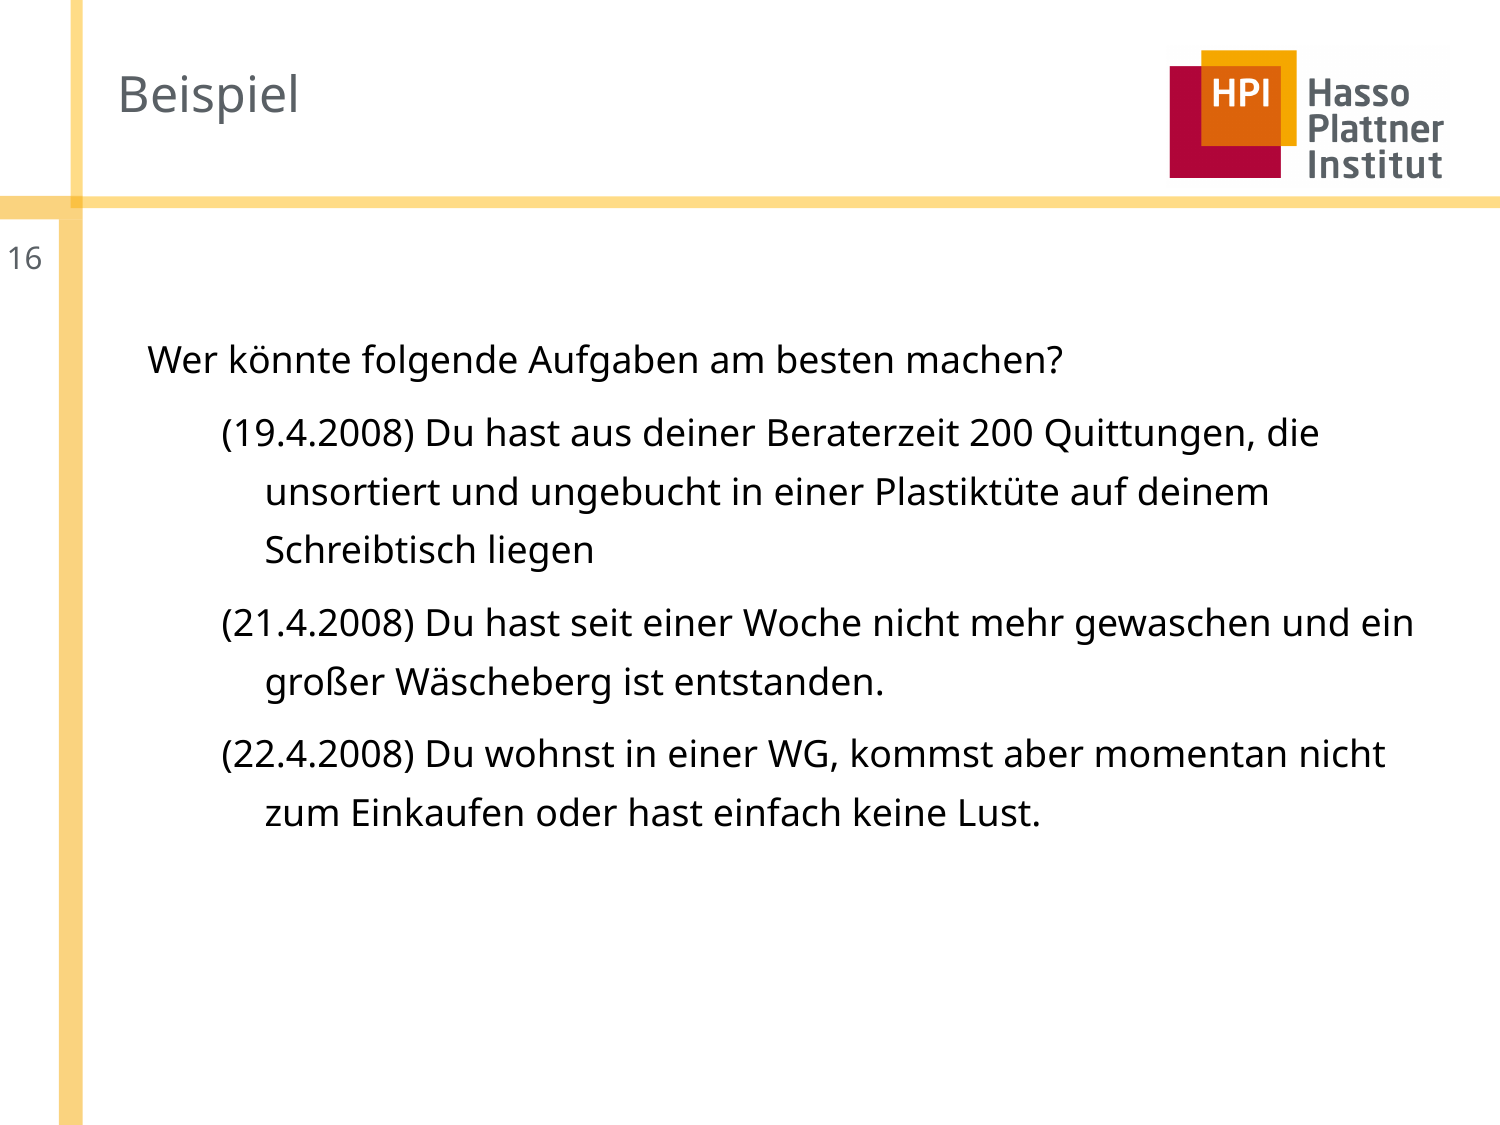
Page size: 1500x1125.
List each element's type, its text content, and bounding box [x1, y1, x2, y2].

list Wer könnte folgende Aufgaben am besten machen? (19.4.2008) Du hast aus deiner Beraterzeit 200 Quittungen, die unsortiert und ungebucht in einer Plastiktüte auf deinem Schreibtisch liegen (21.4.2008) Du hast seit einer Woche nicht mehr gewaschen und ein großer Wäscheberg ist entstanden. (22.4.2008) Du wohnst in einer WG, kommst aber momentan nicht zum Einkaufen oder hast einfach keine Lust. [117, 326, 1459, 1056]
title Beispiel [117, 7, 1093, 179]
